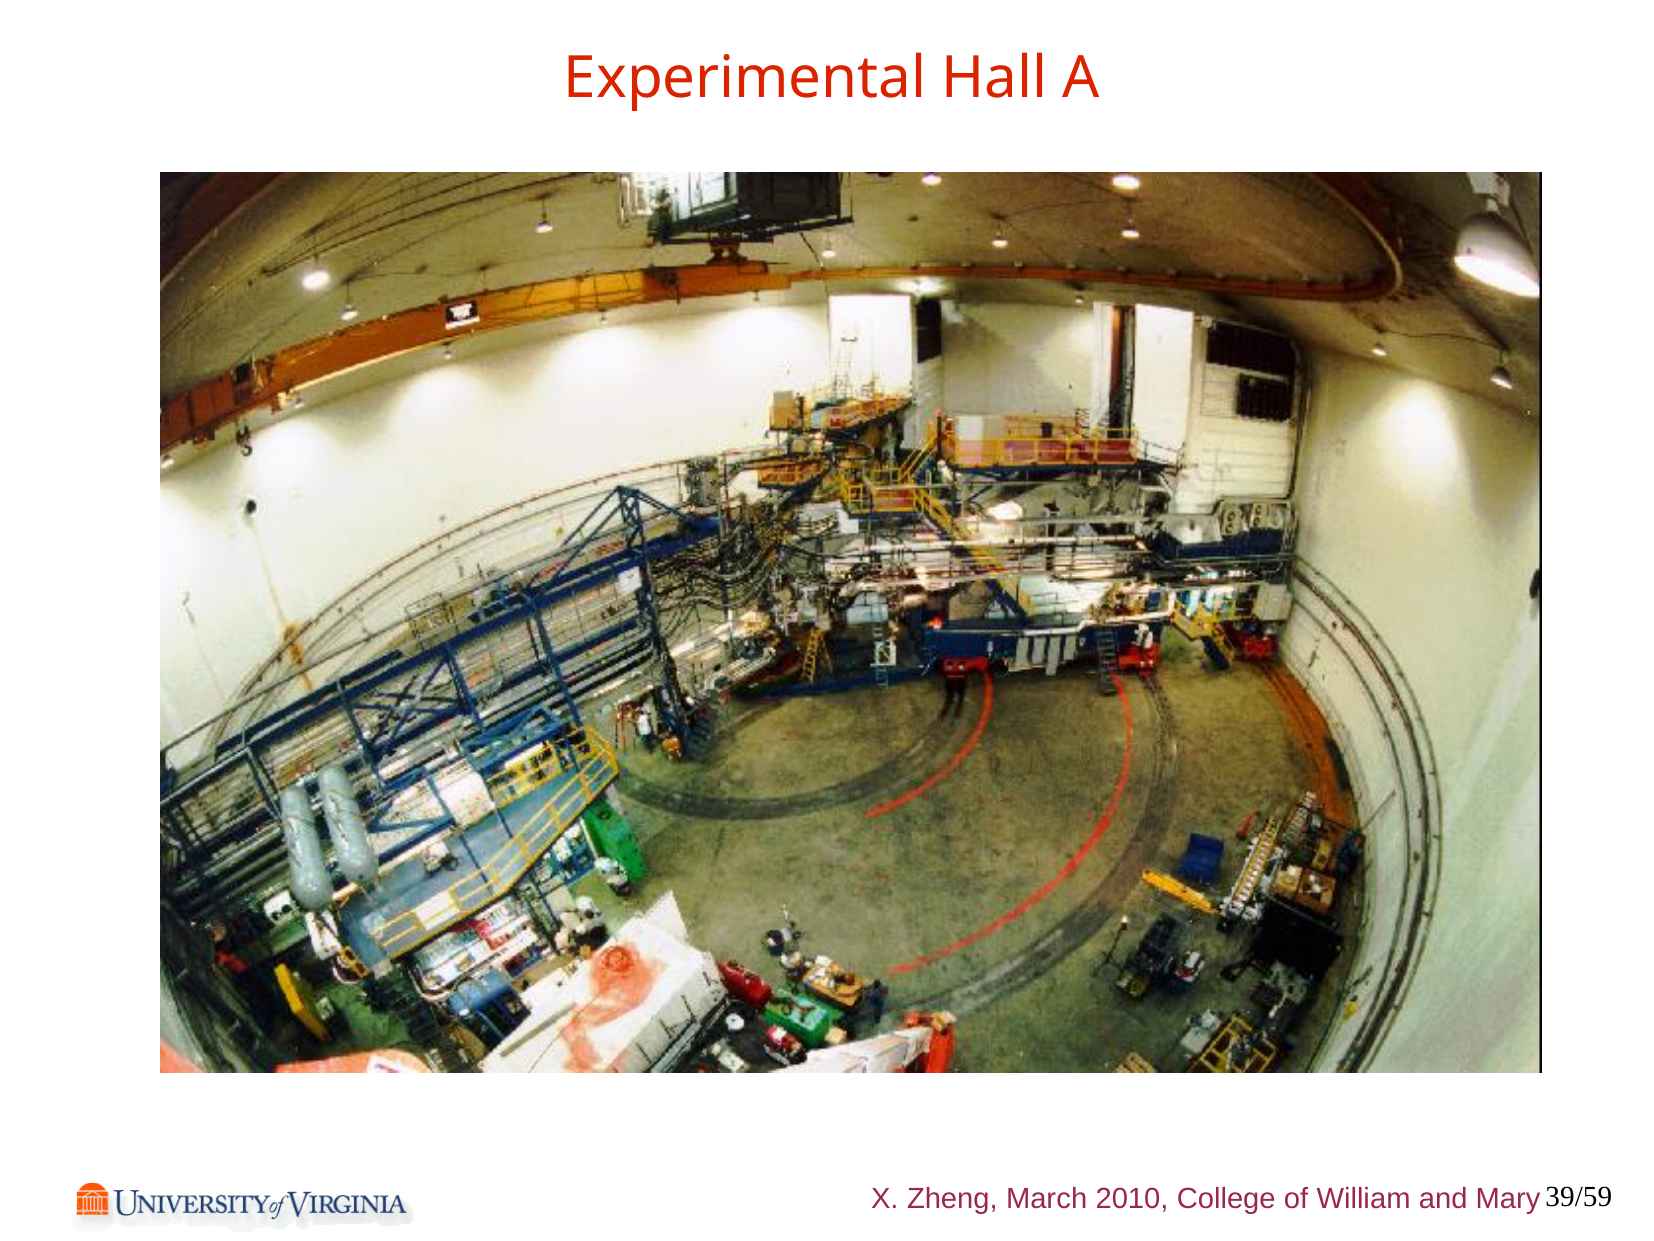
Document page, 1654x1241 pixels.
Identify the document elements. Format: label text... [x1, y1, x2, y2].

picture [53, 1165, 427, 1241]
title Experimental Hall A [126, 31, 1538, 119]
picture [160, 172, 1542, 1073]
